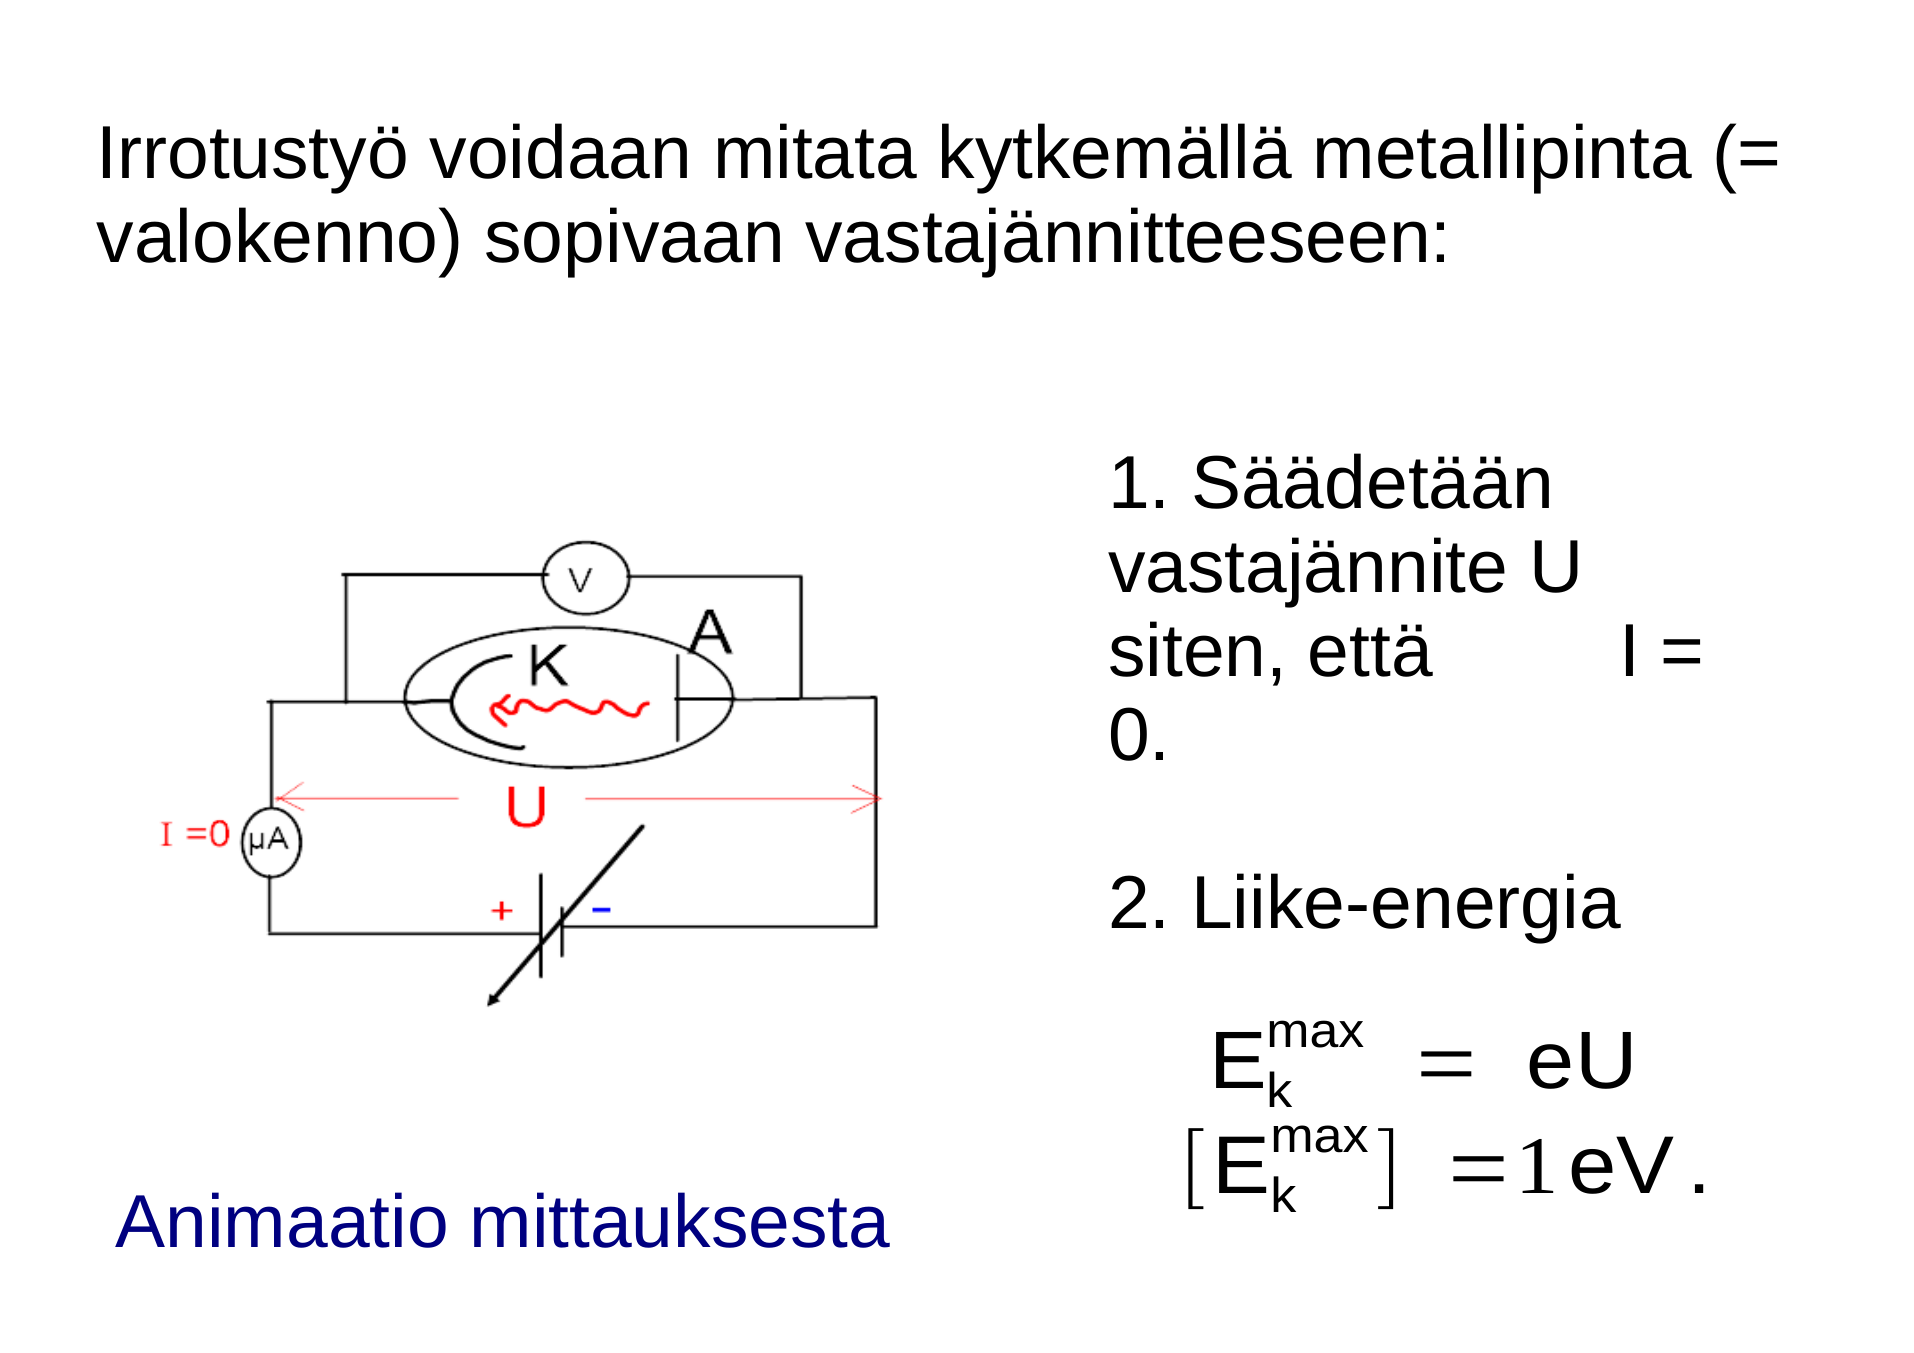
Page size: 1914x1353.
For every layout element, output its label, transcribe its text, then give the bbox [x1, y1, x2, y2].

text_box Animaatio mittauksesta [100, 1172, 906, 1272]
chart [1175, 1004, 1719, 1224]
picture [111, 472, 943, 1044]
text_box Irrotustyö voidaan mitata kytkemällä metallipinta (= valokenno) sopivaan vastajännitteeseen: [81, 102, 1818, 394]
text_box 1. Säädetään vastajännite U siten, että I = 0. 2. Liike-energia [1093, 433, 1743, 1353]
